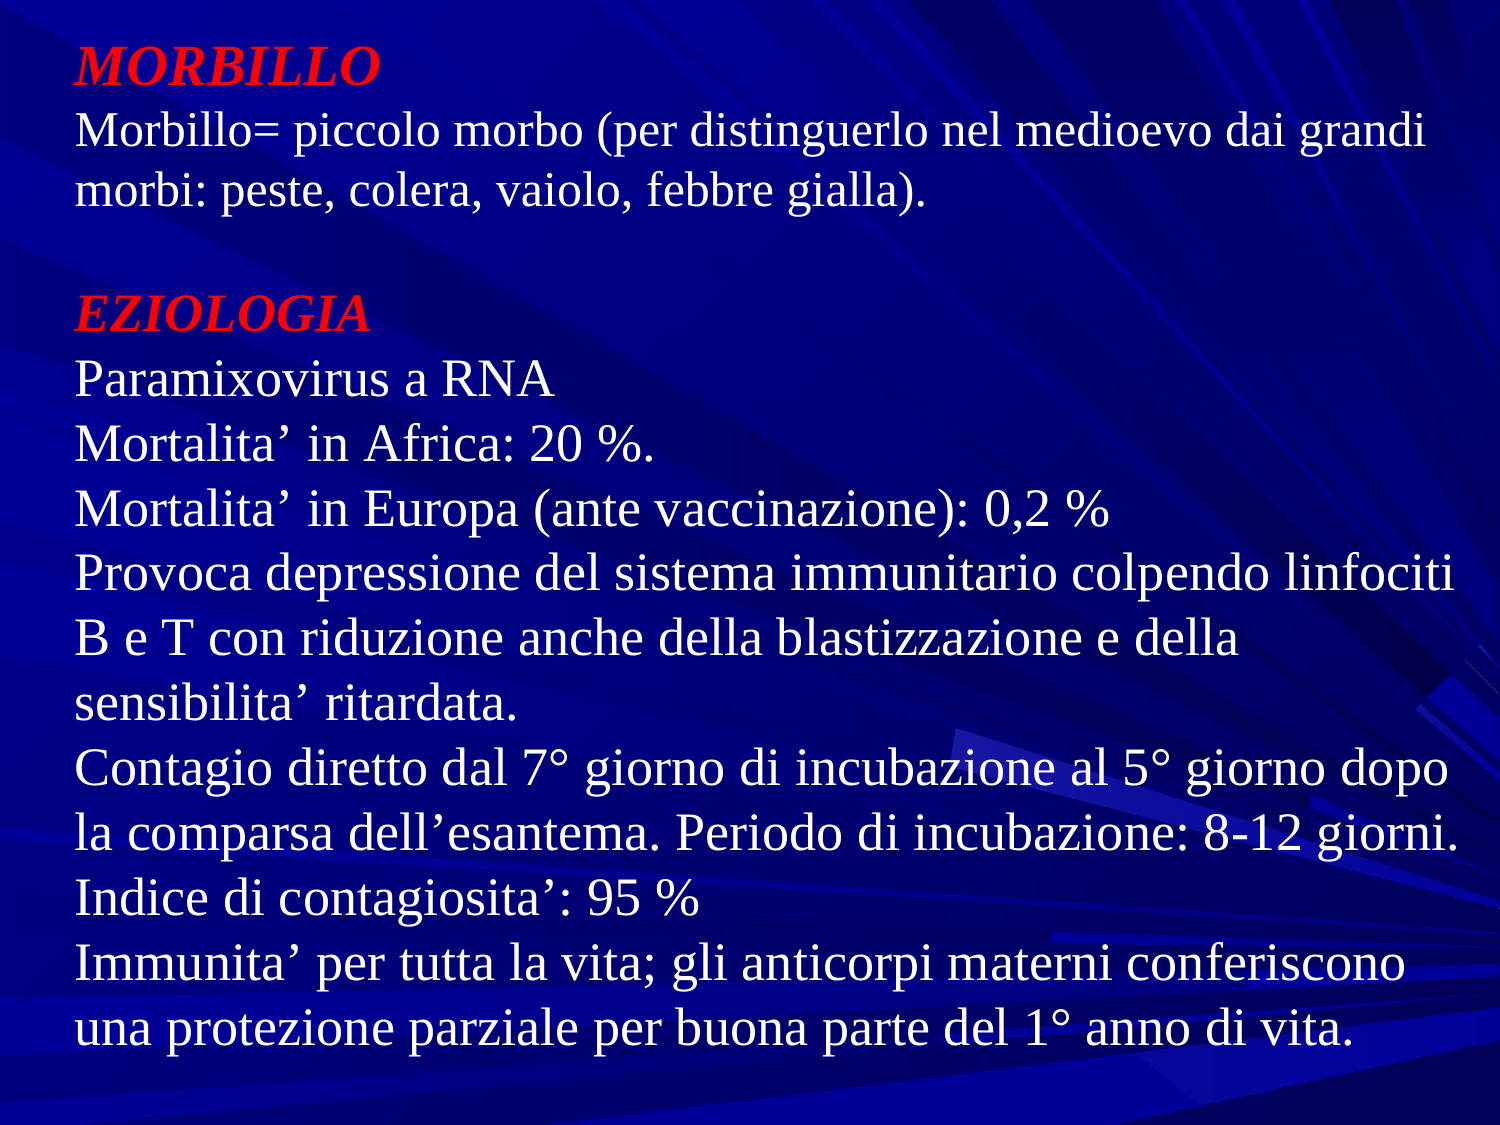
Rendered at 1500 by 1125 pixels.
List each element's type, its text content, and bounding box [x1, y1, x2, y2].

text_box MORBILLO Morbillo= piccolo morbo (per distinguerlo nel medioevo dai grandi morbi: peste, colera, vaiolo, febbre gialla). EZIOLOGIA Paramixovirus a RNA Mortalita’ in Africa: 20 %. Mortalita’ in Europa (ante vaccinazione): 0,2 % Provoca depressione del sistema immunitario colpendo linfociti B e T con riduzione anche della blastizzazione e della sensibilita’ ritardata. Contagio diretto dal 7° giorno di incubazione al 5° giorno dopo la comparsa dell’esantema. Periodo di incubazione: 8-12 giorni. Indice di contagiosita’: 95 % Immunita’ per tutta la vita; gli anticorpi materni conferiscono una protezione parziale per buona parte del 1° anno di vita. [59, 19, 1500, 1125]
